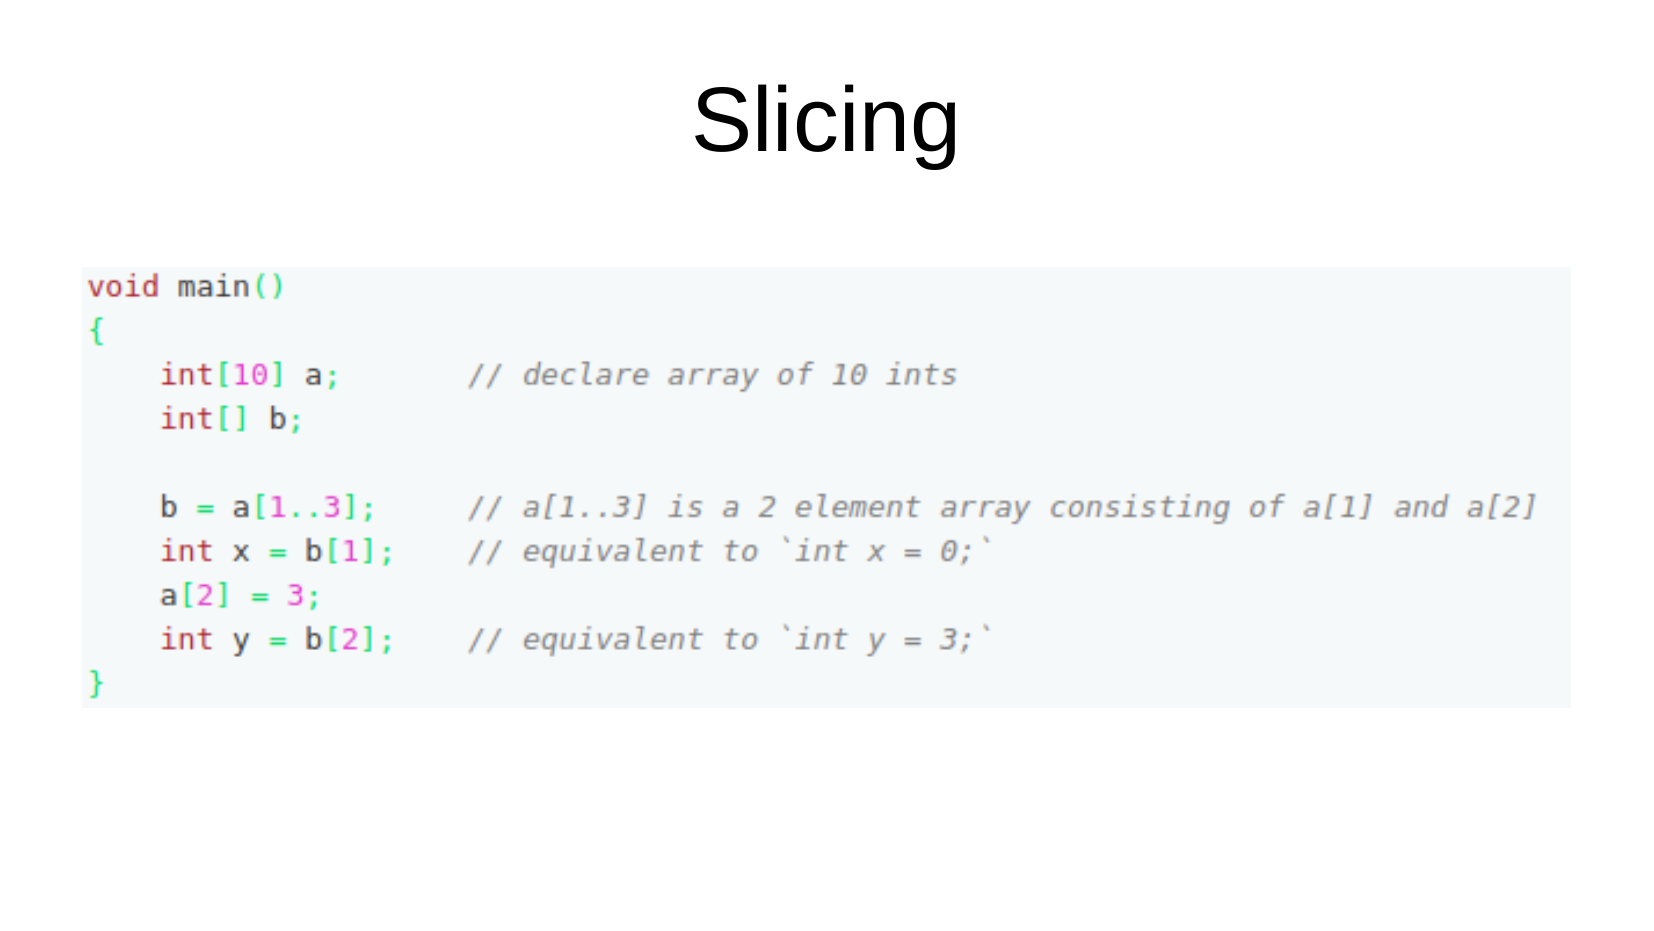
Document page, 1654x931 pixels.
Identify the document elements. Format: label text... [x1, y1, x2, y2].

picture [82, 267, 1571, 708]
title Slicing [82, 37, 1571, 193]
